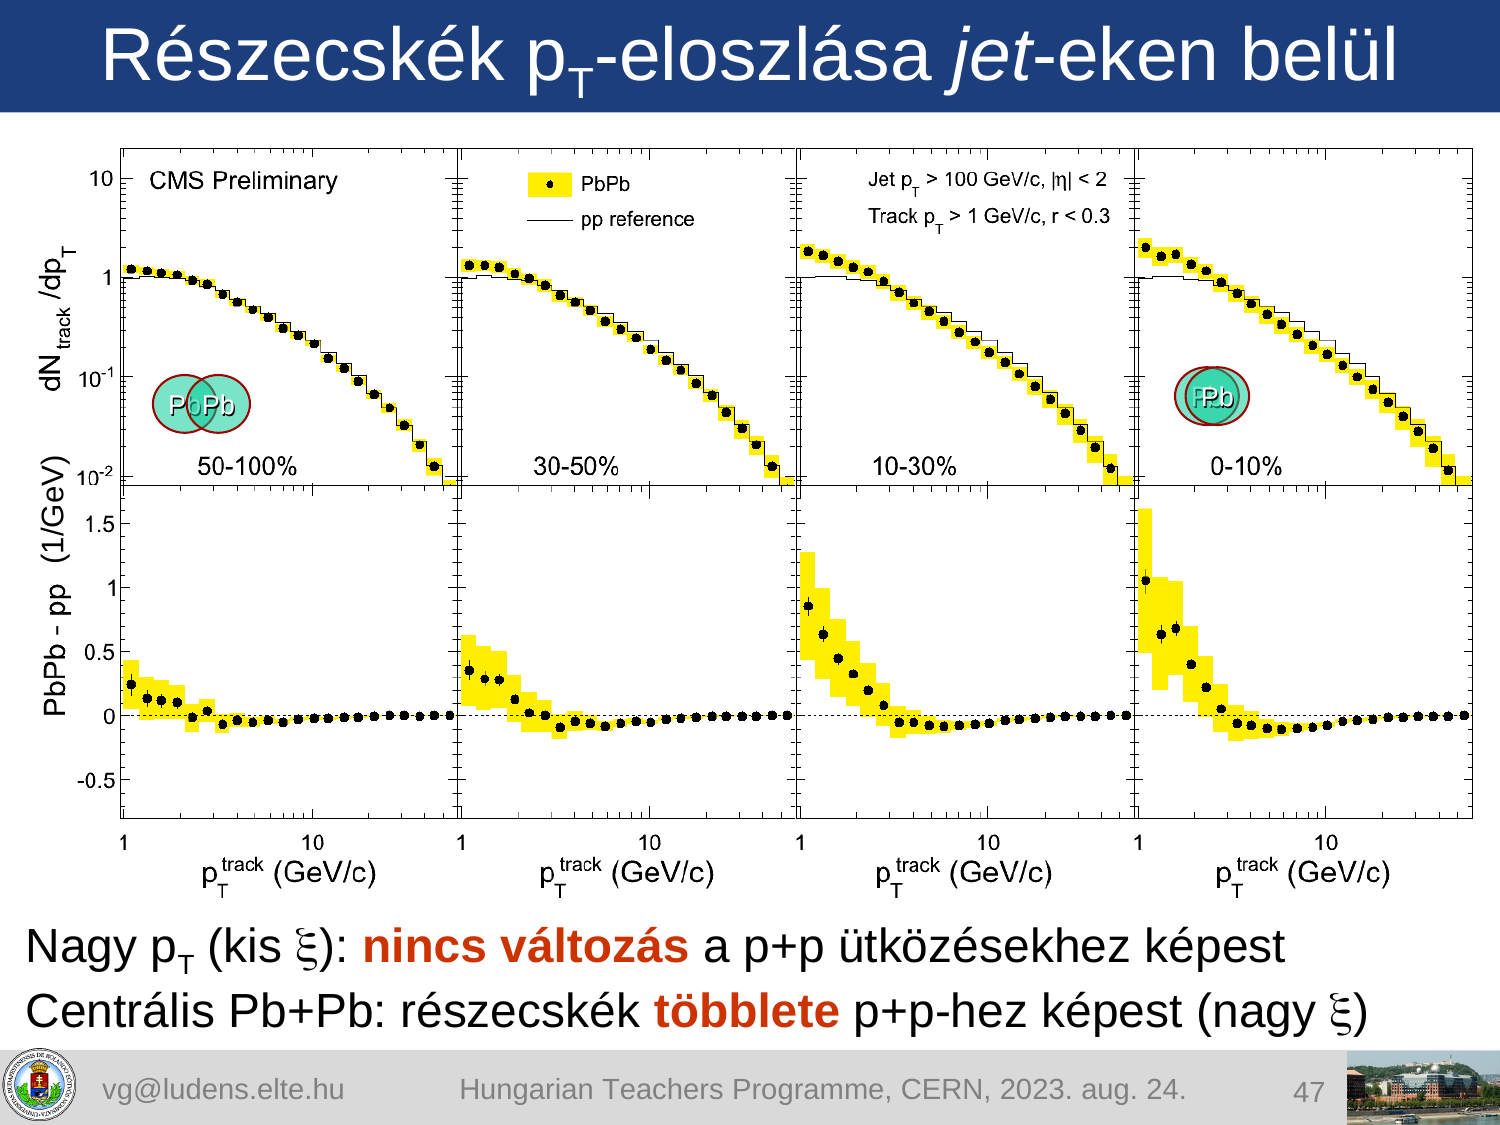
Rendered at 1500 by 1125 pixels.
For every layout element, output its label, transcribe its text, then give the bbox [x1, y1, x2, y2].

text_box Pb [152, 375, 201, 433]
text_box Pb [1185, 367, 1250, 426]
picture [2, 1048, 76, 1121]
text_box Pb [186, 375, 250, 433]
text_box Pb [1175, 367, 1210, 426]
picture [24, 130, 1476, 913]
picture [1347, 1051, 1500, 1125]
text_box Nagy pT (kis ): nincs változás a p+p ütközésekhez képest Centrális Pb+Pb: részecskék többlete p+p-hez képest (nagy ) [9, 906, 1386, 1046]
title Részecskék pT-eloszlása jet-eken belül [0, 0, 1500, 113]
text_box (1/GeV) [24, 439, 78, 581]
text_box Pb [174, 399, 182, 405]
